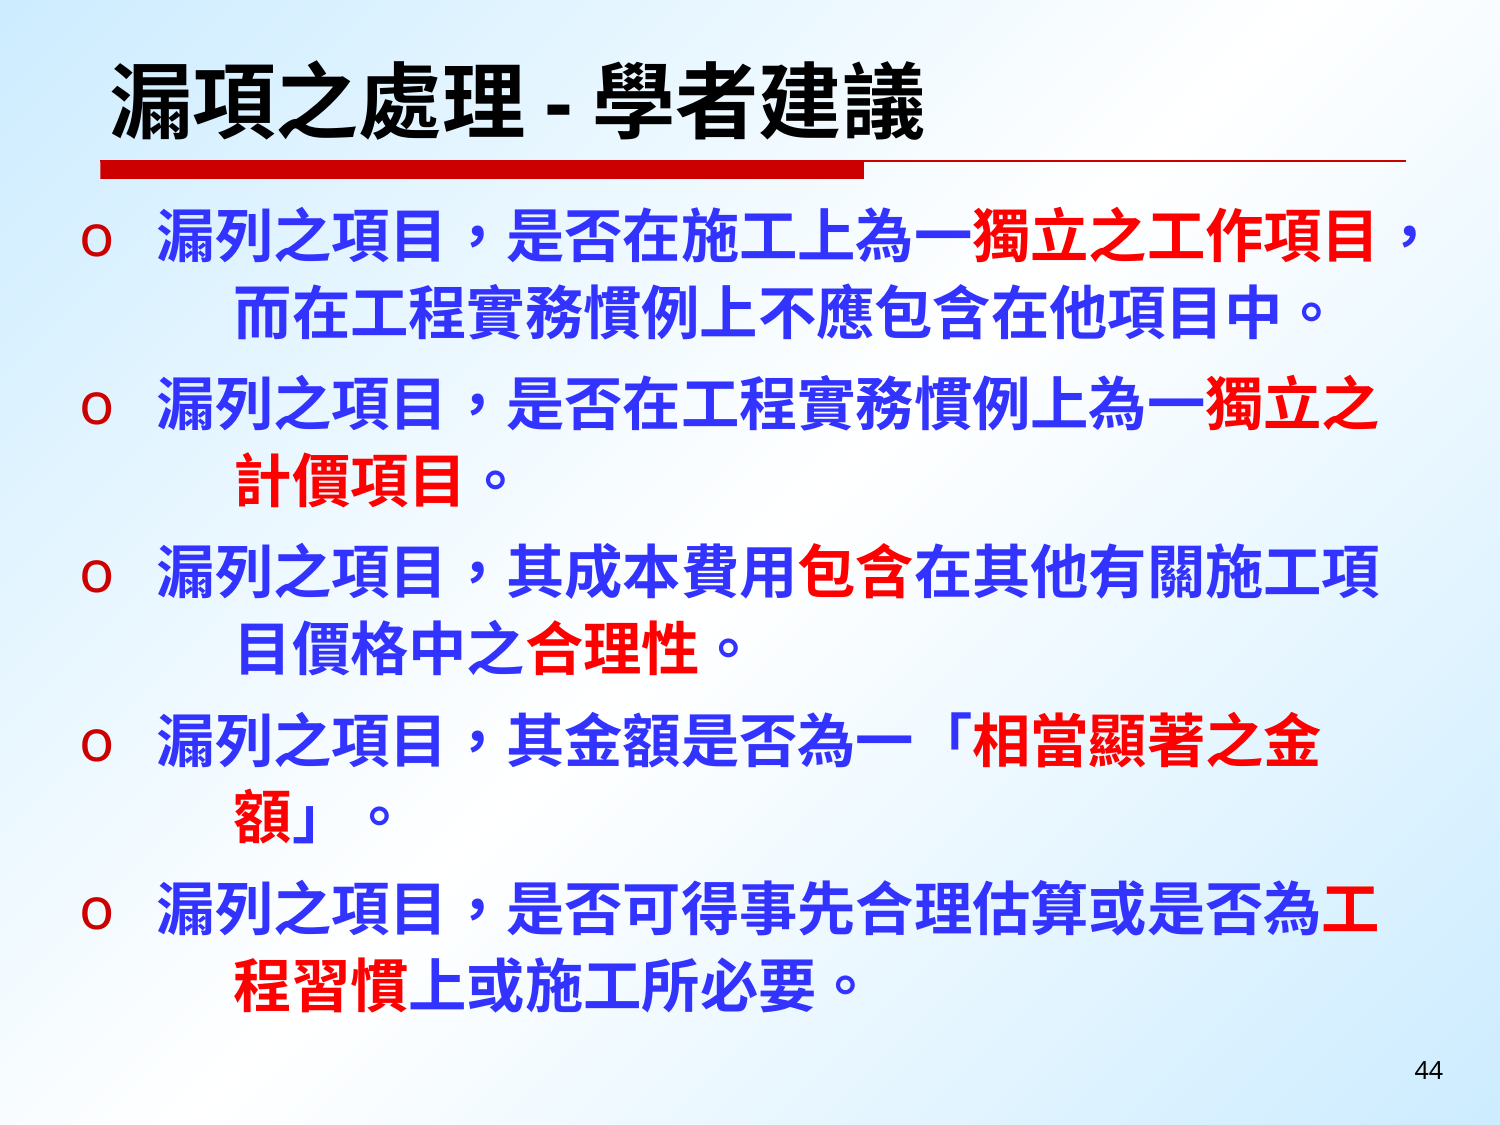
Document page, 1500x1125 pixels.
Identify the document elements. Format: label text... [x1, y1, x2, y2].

list 漏列之項目，是否在施工上為一獨立之工作項目，而在工程實務慣例上不應包含在他項目中。 漏列之項目，是否在工程實務慣例上為一獨立之計價項目。 漏列之項目，其成本費用包含在其他有關施工項目價格中之合理性。 漏列之項目，其金額是否為一「相當顯著之金額」。 漏列之項目，是否可得事先合理估算或是否為工程習慣上或施工所必要。 [64, 184, 1424, 1083]
title 漏項之處理-學者建議 [94, 30, 1407, 158]
